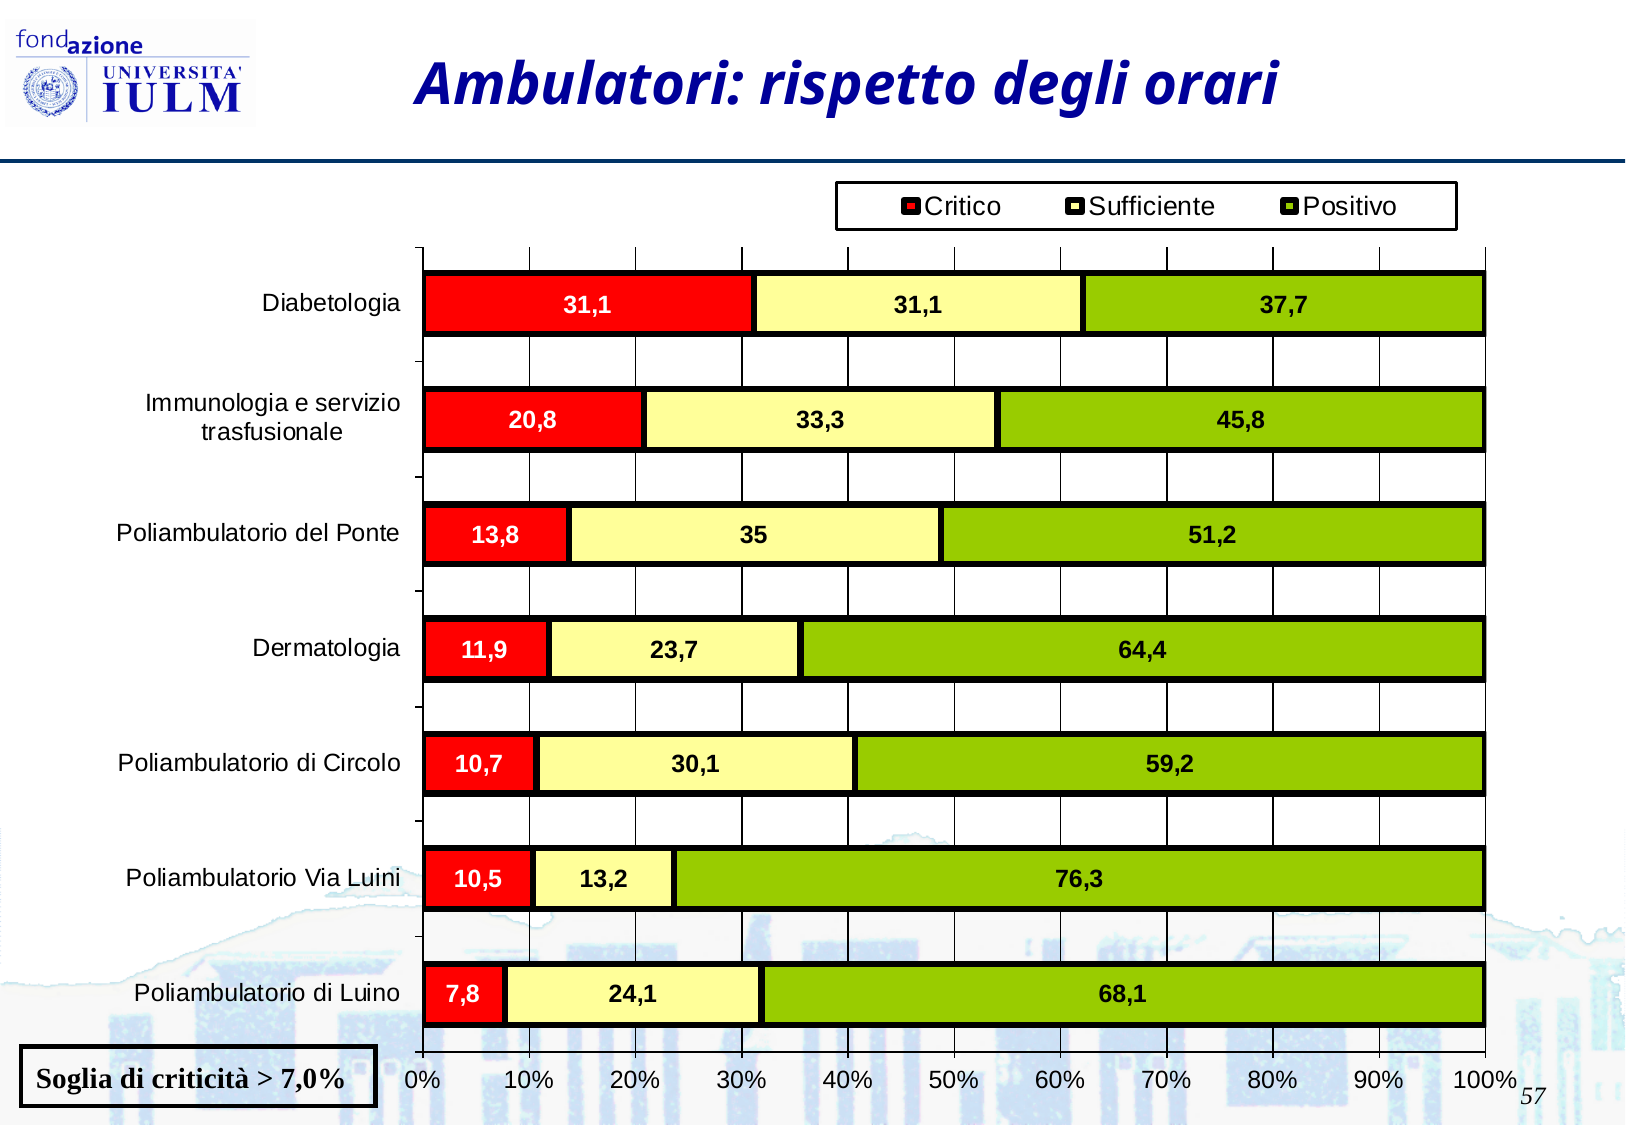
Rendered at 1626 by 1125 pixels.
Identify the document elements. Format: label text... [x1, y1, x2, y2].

text_box Soglia di criticità > 7,0% [21, 1046, 376, 1106]
picture [5, 19, 256, 127]
text_box Ambulatori: rispetto degli orari [304, 18, 1392, 144]
picture [92, 170, 1556, 1125]
